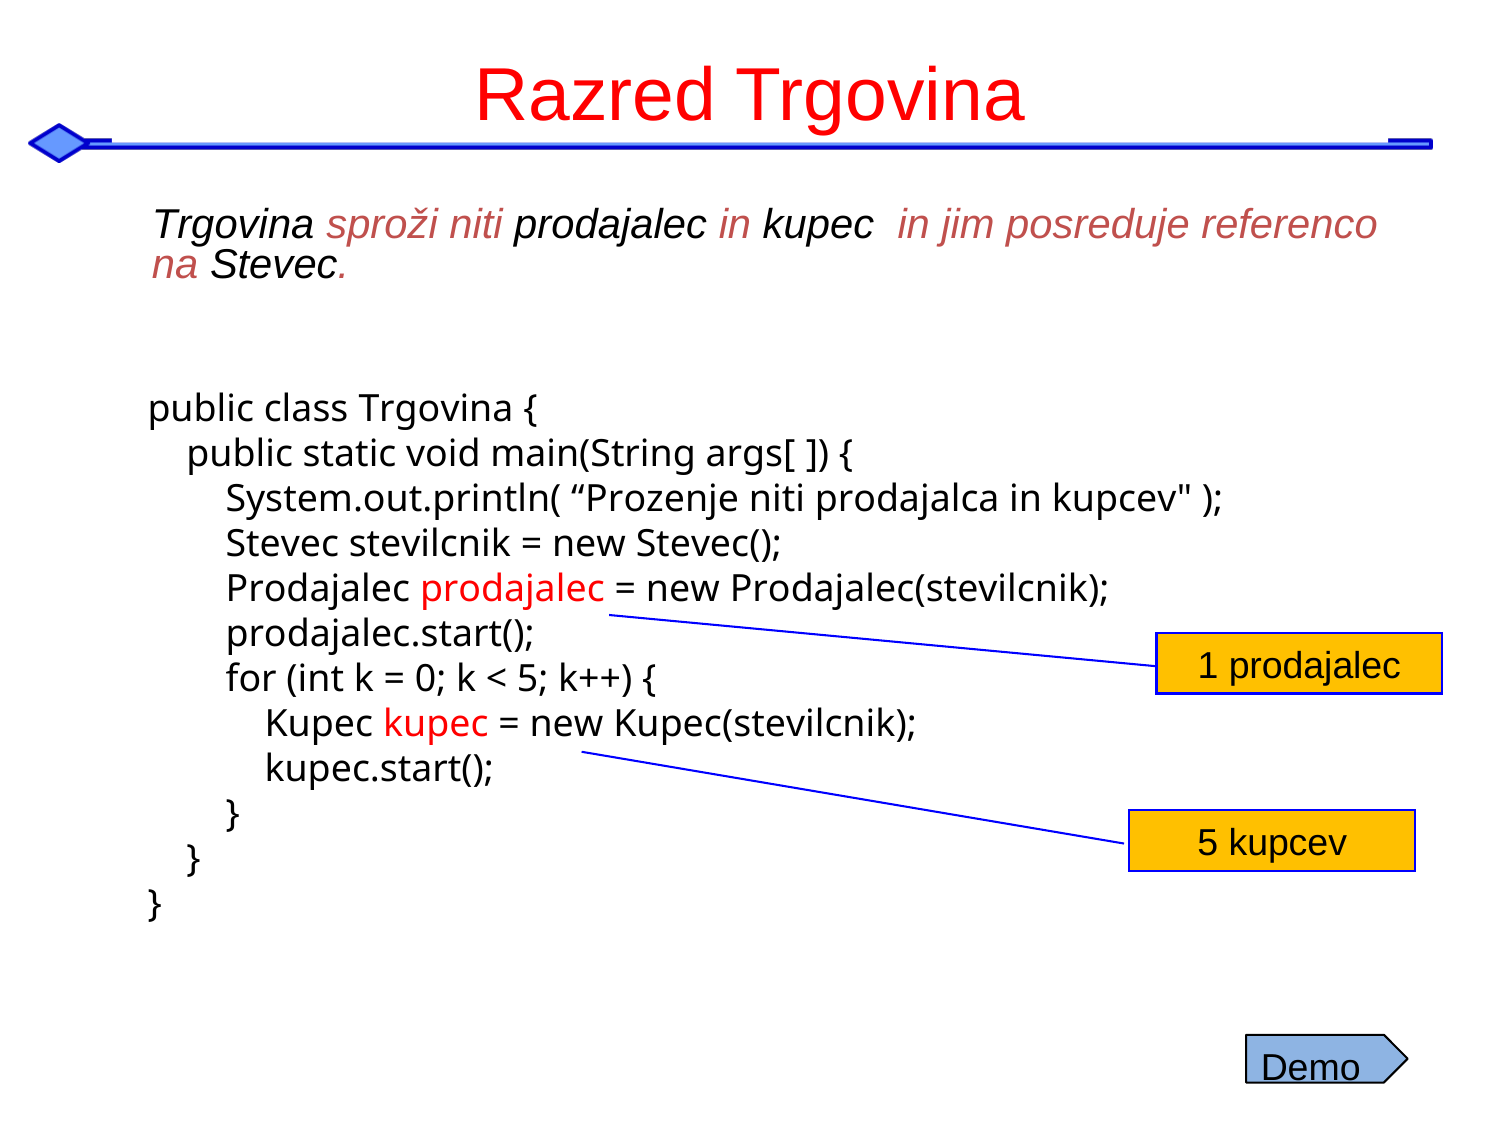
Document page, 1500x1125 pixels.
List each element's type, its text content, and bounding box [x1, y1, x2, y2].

picture [28, 123, 1433, 163]
title Razred Trgovina [111, 37, 1389, 143]
text_box public class Trgovina { public static void main(String args[ ]) { System.out.println( “Prozenje niti prodajalca in kupcev" ); Stevec stevilcnik = new Stevec(); Prodajalec prodajalec = new Prodajalec(stevilcnik); prodajalec.start(); for (int k = 0; k < 5; k++) { Kupec kupec = new Kupec(stevilcnik); kupec.start(); } } } [132, 376, 1326, 933]
text_box Trgovina sproži niti prodajalec in kupec in jim posreduje referenco na Stevec. [137, 198, 1401, 295]
text_box 1 prodajalec [609, 615, 1442, 693]
text_box Demo [1246, 1034, 1408, 1083]
text_box 5 kupcev [1129, 810, 1415, 871]
